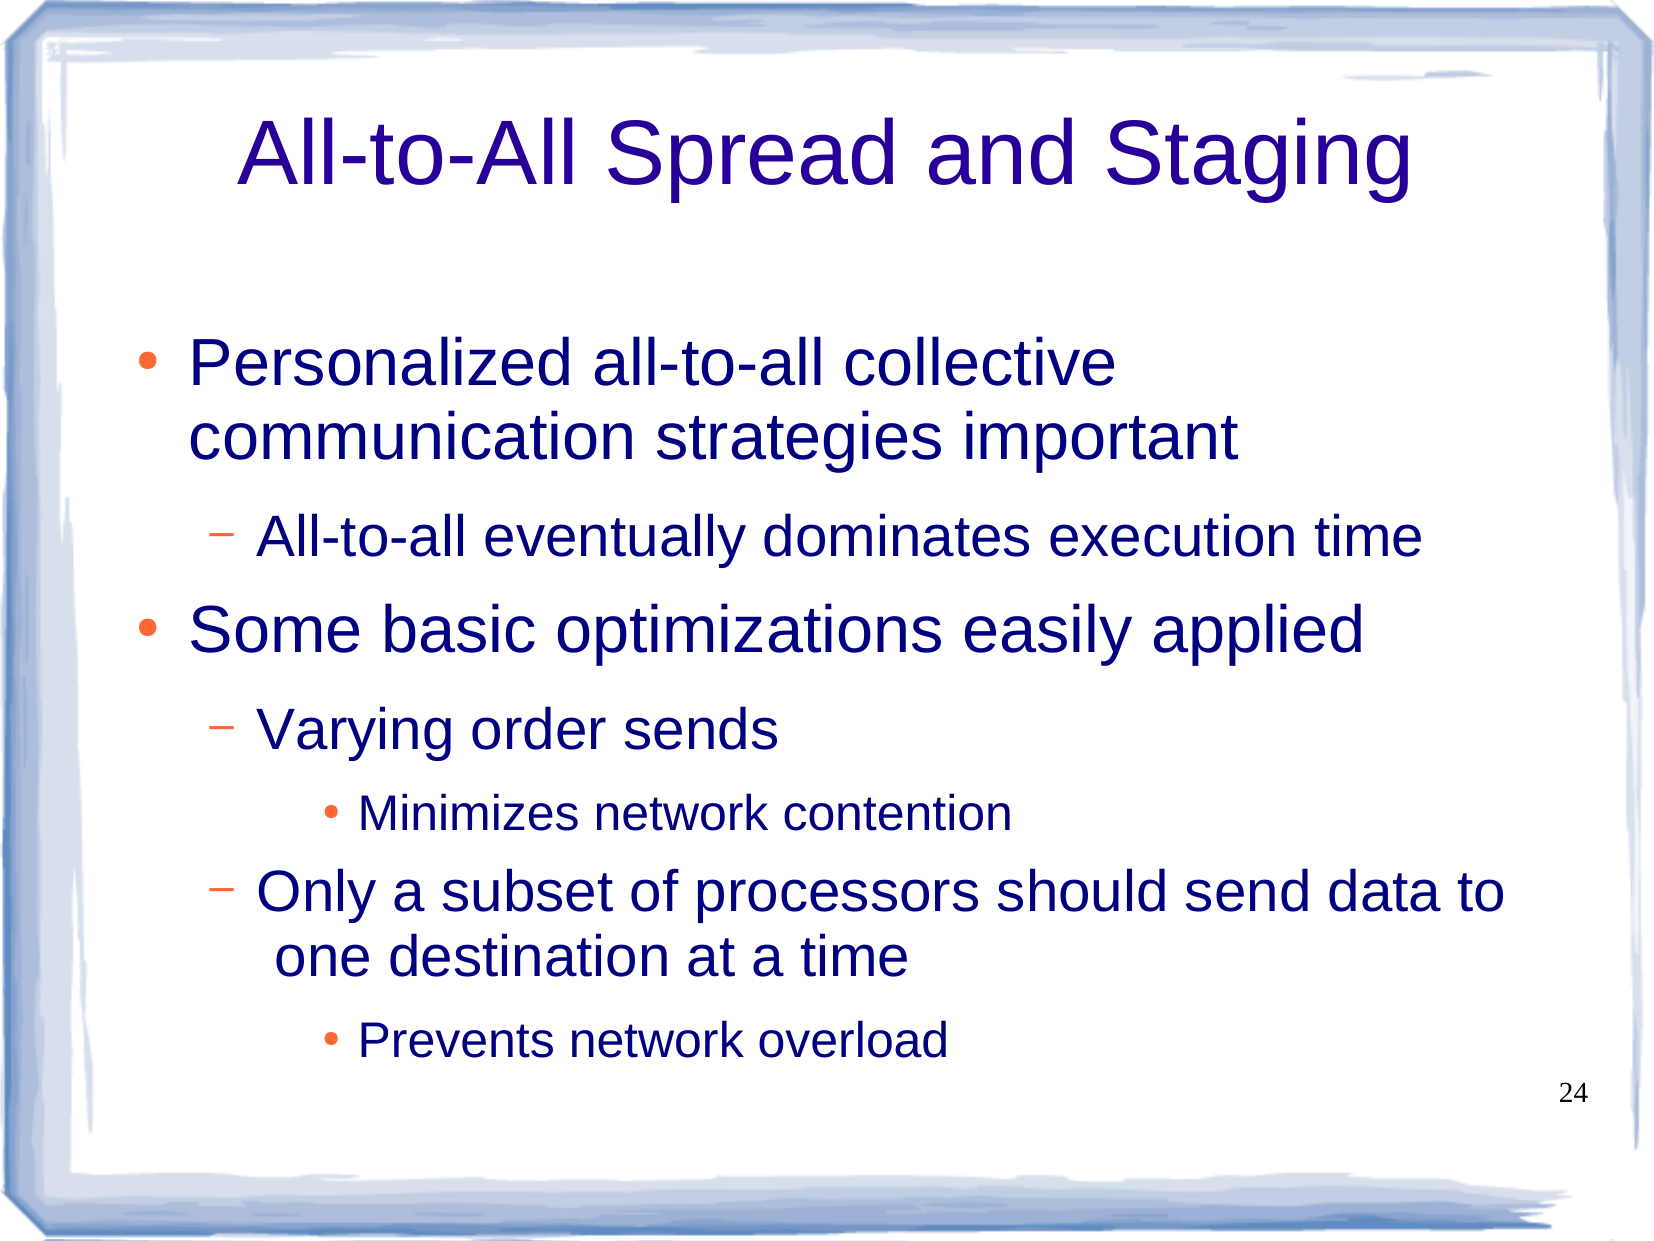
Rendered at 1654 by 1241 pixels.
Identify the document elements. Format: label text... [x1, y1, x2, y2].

picture [0, 0, 1654, 1241]
list Personalized all-to-all collective communication strategies important All-to-all eventually dominates execution time Some basic optimizations easily applied Varying order sends Minimizes network contention Only a subset of processors should send data to one destination at a time Prevents network overload [118, 324, 1571, 1144]
title All-to-All Spread and Staging [82, 49, 1571, 257]
